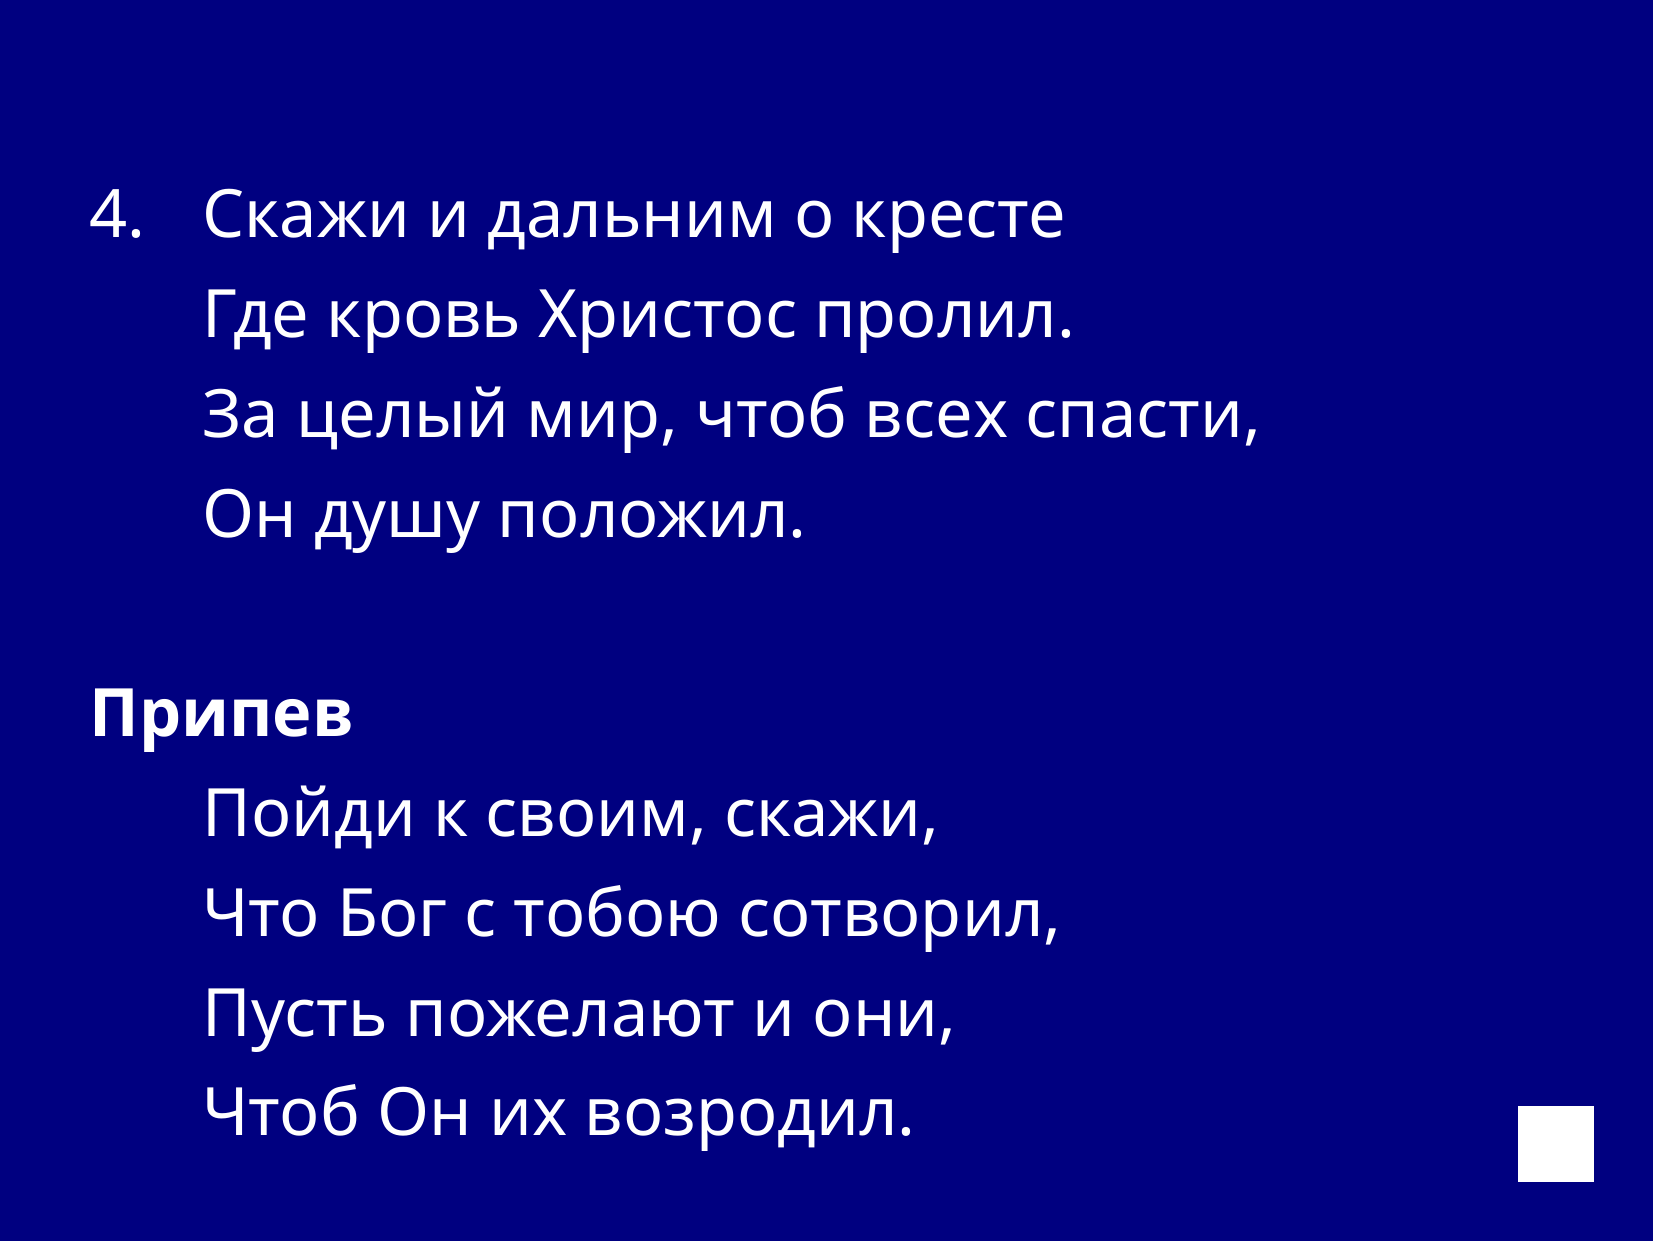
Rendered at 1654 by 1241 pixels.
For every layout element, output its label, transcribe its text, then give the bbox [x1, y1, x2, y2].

text_box 4. Скажи и дальним о кресте Где кровь Христос пролил. За целый мир, чтоб всех спасти, Он душу положил. Припев Пойди к своим, скажи, Что Бог с тобою сотворил, Пусть пожелают и они, Чтоб Он их возродил. [75, 150, 1576, 1163]
text_box [1518, 1106, 1594, 1182]
